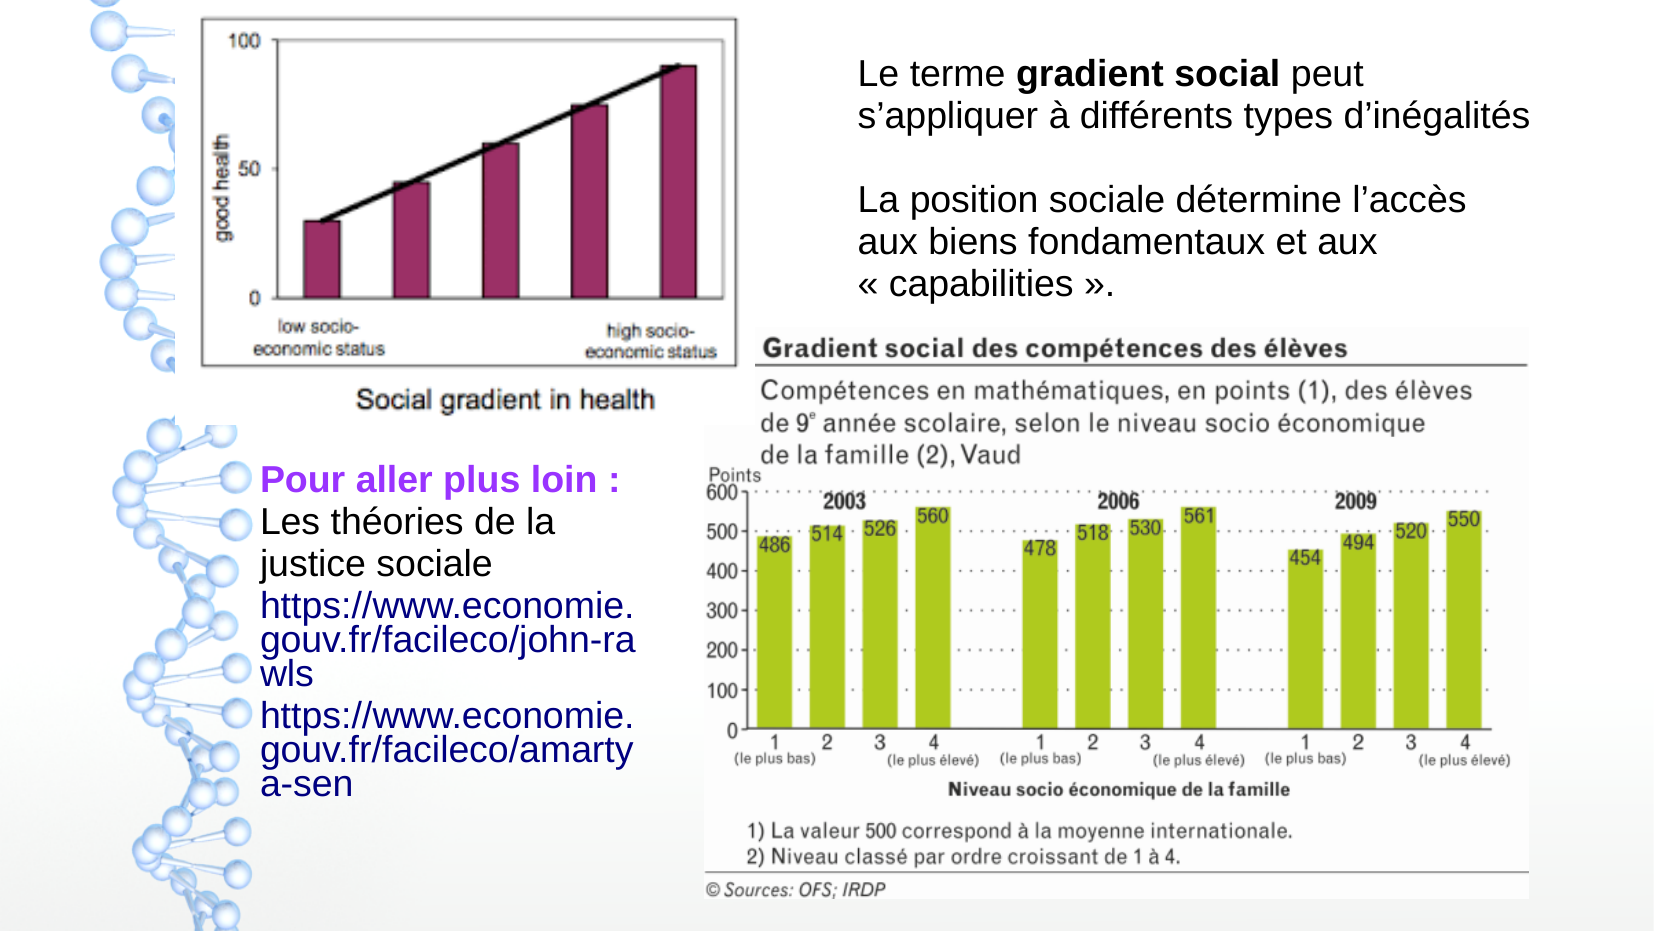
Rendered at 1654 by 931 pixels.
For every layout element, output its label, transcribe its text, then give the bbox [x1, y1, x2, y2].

picture [0, 0, 1654, 931]
text_box Pour aller plus loin : Les théories de la justice sociale https://www.economie.gouv.fr/facileco/john-rawls https://www.economie.gouv.fr/facileco/amartya-sen [245, 450, 657, 772]
text_box Le terme gradient social peut s’appliquer à différents types d’inégalités La position sociale détermine l’accès aux biens fondamentaux et aux « capabilities ». [842, 45, 1551, 312]
